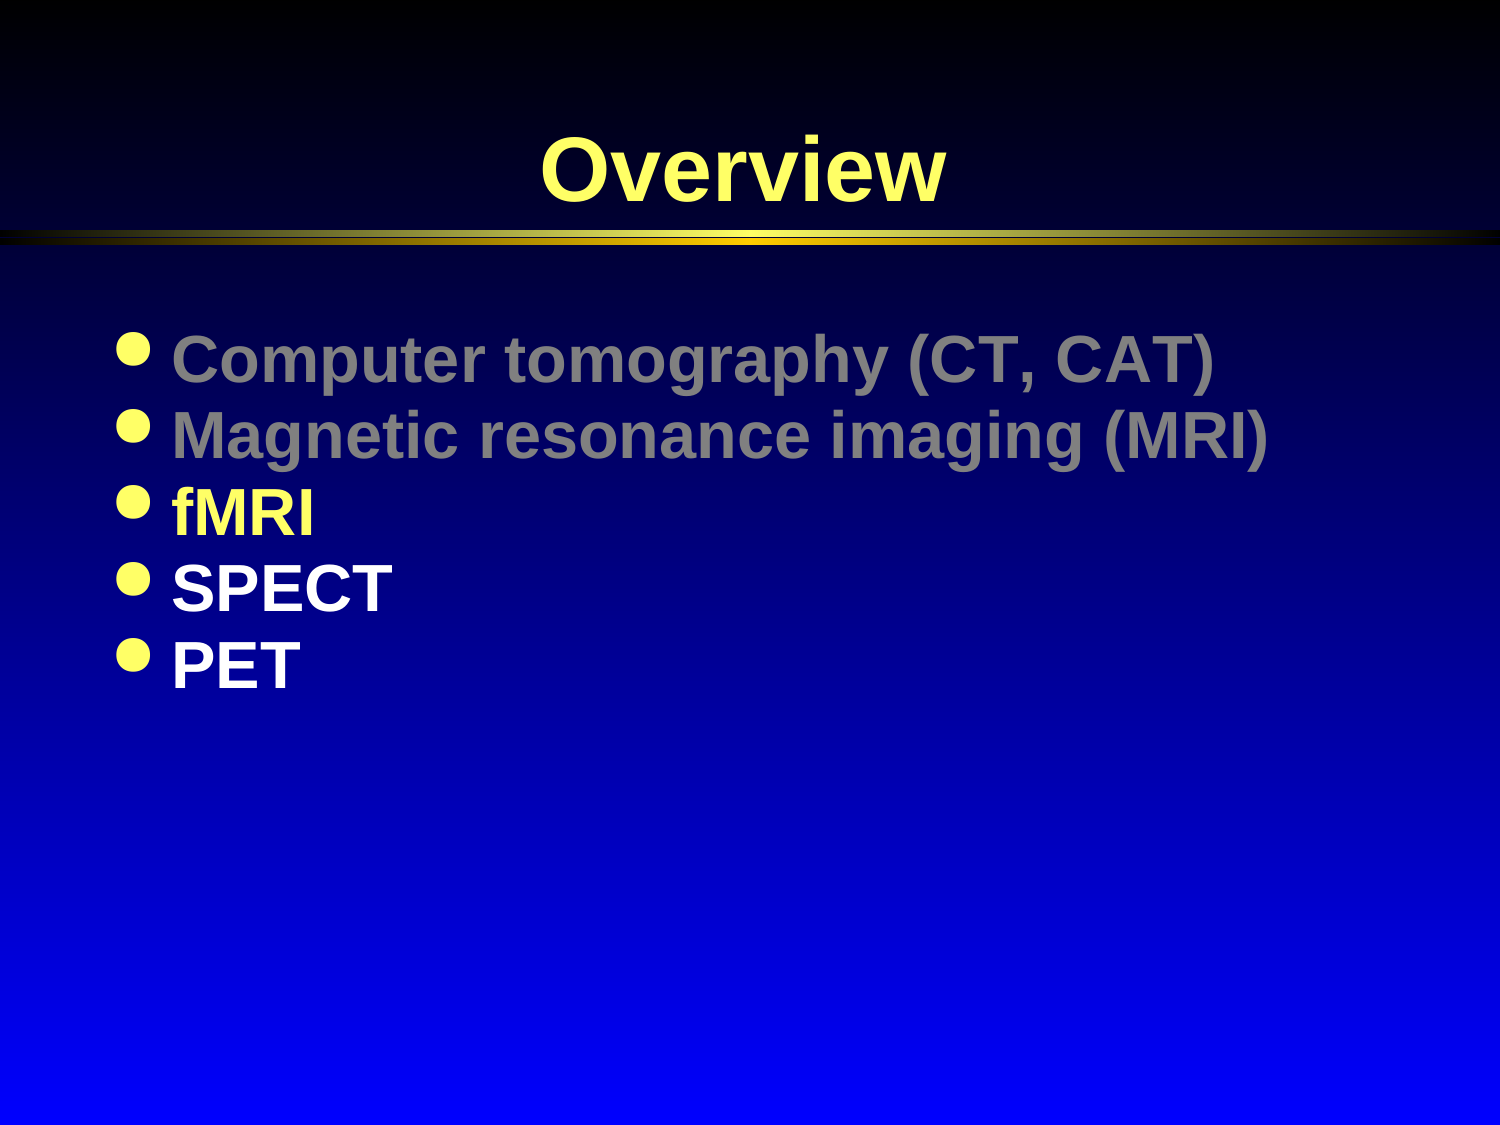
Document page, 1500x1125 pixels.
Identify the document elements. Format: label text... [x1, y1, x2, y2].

list Computer tomography (CT, CAT) Magnetic resonance imaging (MRI) fMRI SPECT PET [99, 327, 1388, 1003]
title Overview [99, 37, 1388, 225]
